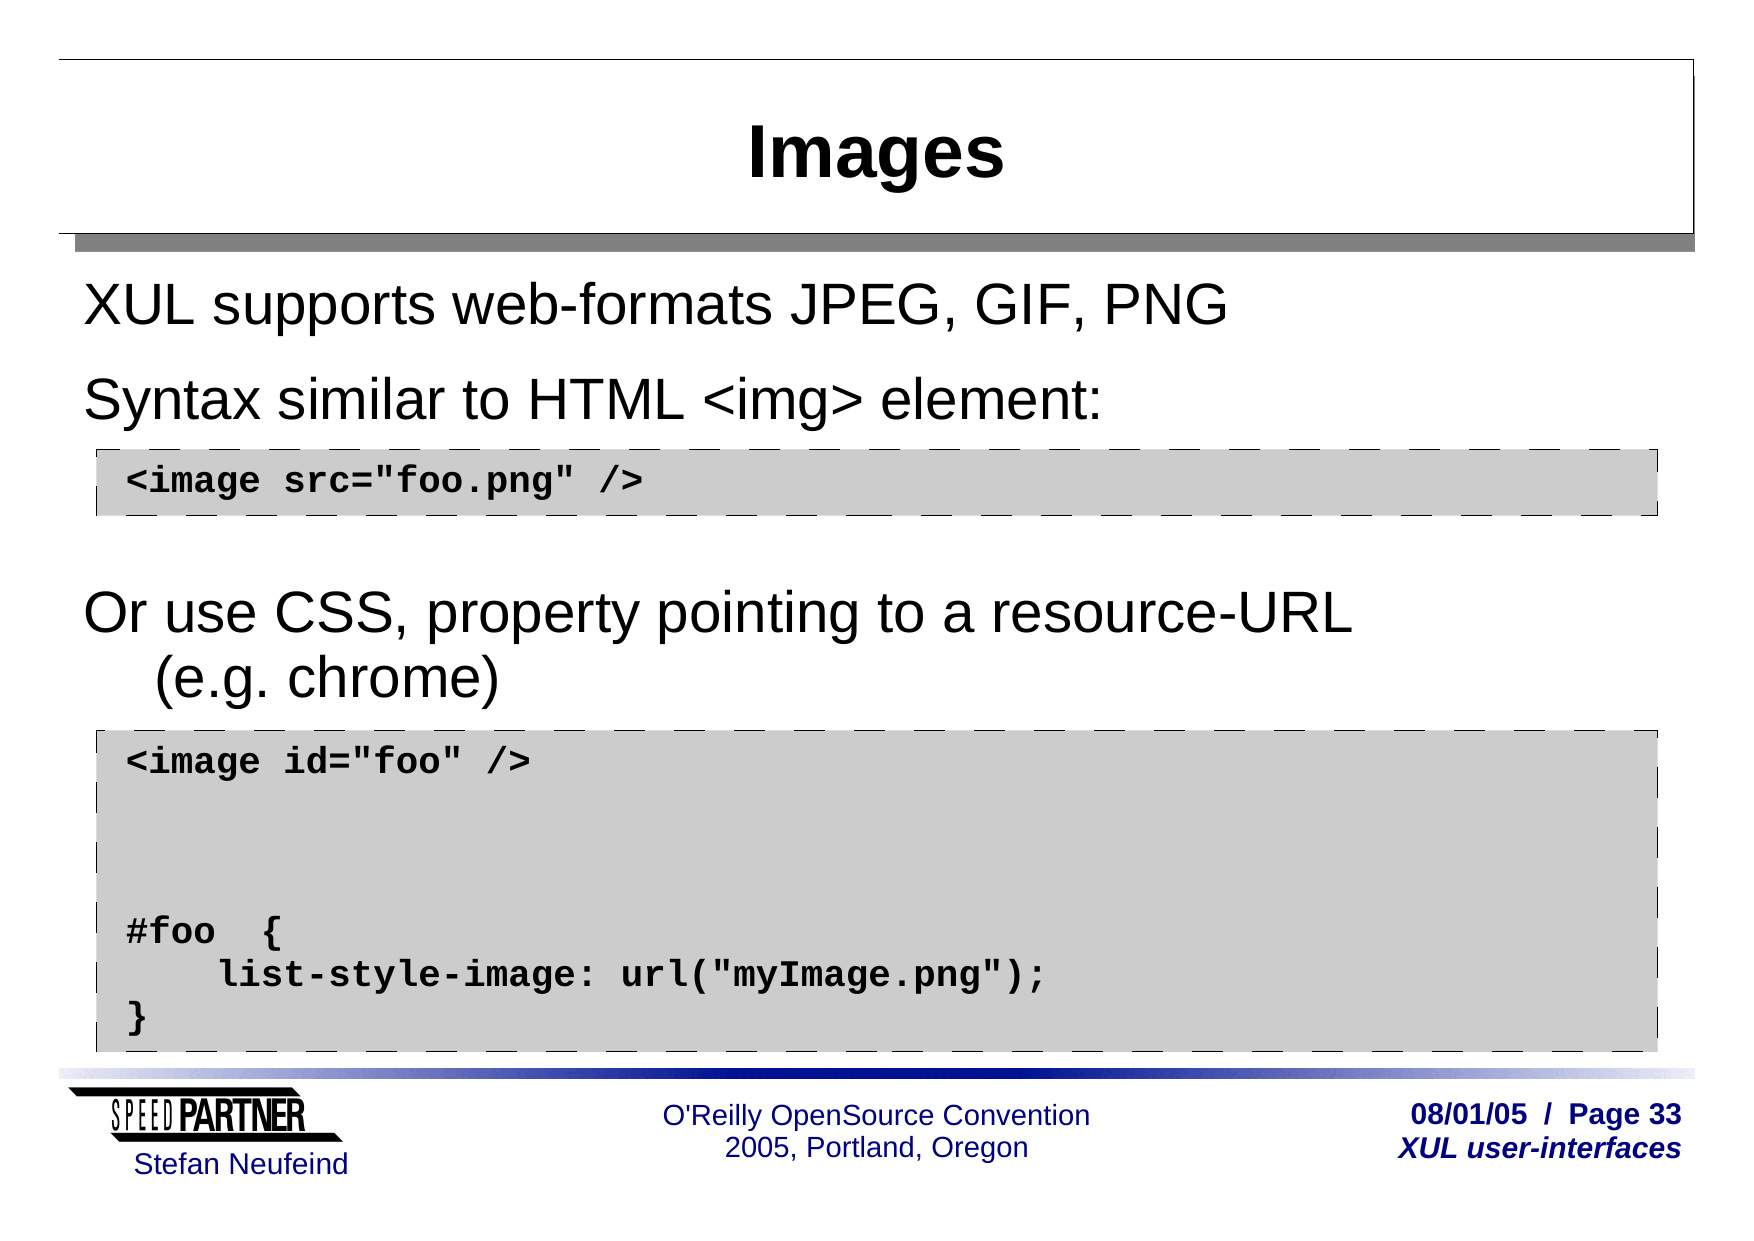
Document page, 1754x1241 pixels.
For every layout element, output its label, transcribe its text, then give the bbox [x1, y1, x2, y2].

picture [59, 1068, 1695, 1079]
list XUL supports web-formats JPEG, GIF, PNG Syntax similar to HTML <img> element: [71, 272, 1695, 580]
text_box <image src="foo.png" /> [96, 449, 1658, 516]
list Or use CSS, property pointing to a resource-URL (e.g. chrome) [71, 580, 1695, 1055]
title Images [59, 59, 1695, 244]
picture [64, 1082, 348, 1146]
